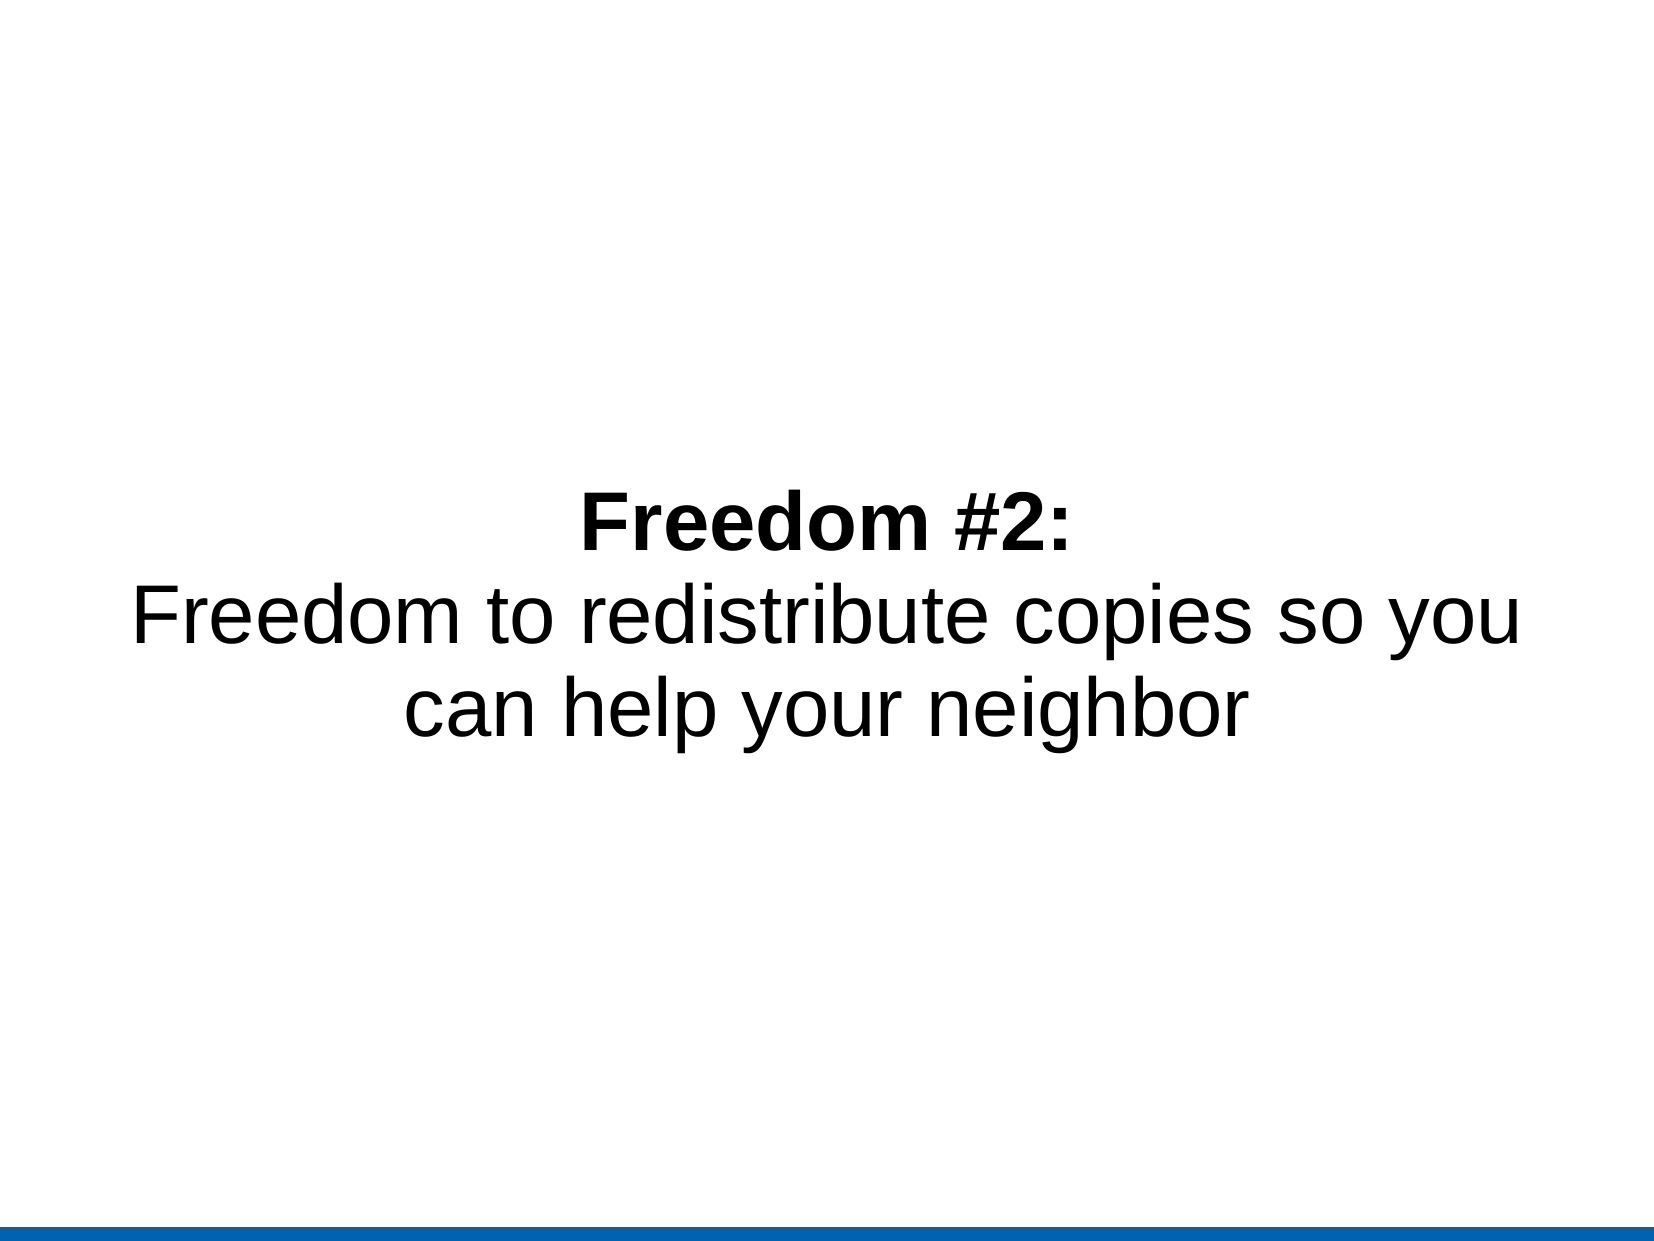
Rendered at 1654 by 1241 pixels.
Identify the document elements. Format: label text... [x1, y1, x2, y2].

subtitle Freedom #2: Freedom to redistribute copies so you can help your neighbor [121, 112, 1534, 1117]
